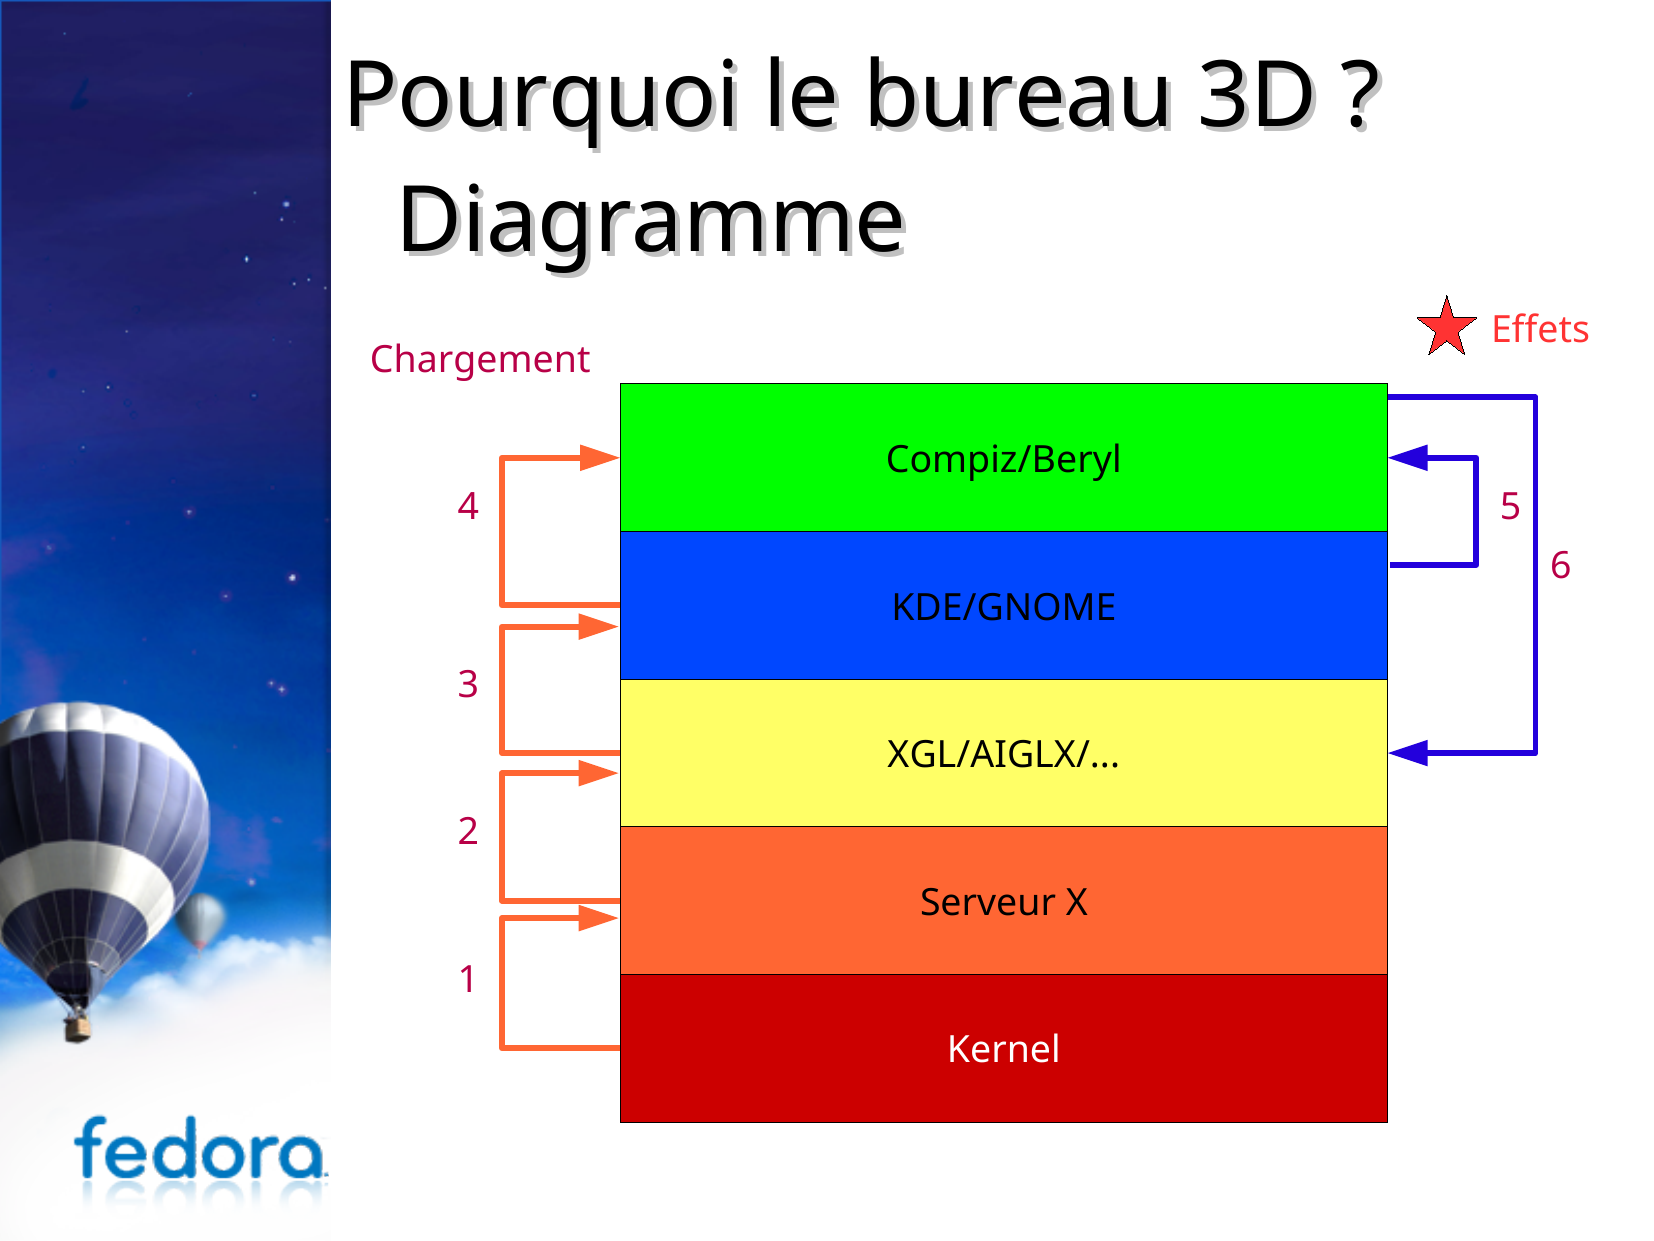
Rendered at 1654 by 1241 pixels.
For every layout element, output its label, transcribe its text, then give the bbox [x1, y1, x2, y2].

text_box Kernel [620, 975, 1388, 1123]
text_box [1417, 295, 1477, 355]
text_box KDE/GNOME [620, 532, 1388, 680]
text_box 4 [442, 472, 494, 533]
text_box Serveur X [620, 827, 1388, 975]
text_box 1 [442, 945, 494, 1006]
text_box XGL/AIGLX/... [620, 680, 1388, 827]
text_box 3 [442, 649, 494, 710]
text_box 2 [442, 797, 494, 858]
title Pourquoi le bureau 3D ? Diagramme [331, 42, 1571, 264]
text_box 6 [1535, 531, 1586, 592]
text_box Chargement [355, 324, 591, 385]
text_box 5 [1485, 472, 1532, 533]
text_box Effets [1476, 295, 1603, 356]
picture [0, 0, 331, 1241]
text_box Compiz/Beryl [620, 383, 1388, 532]
